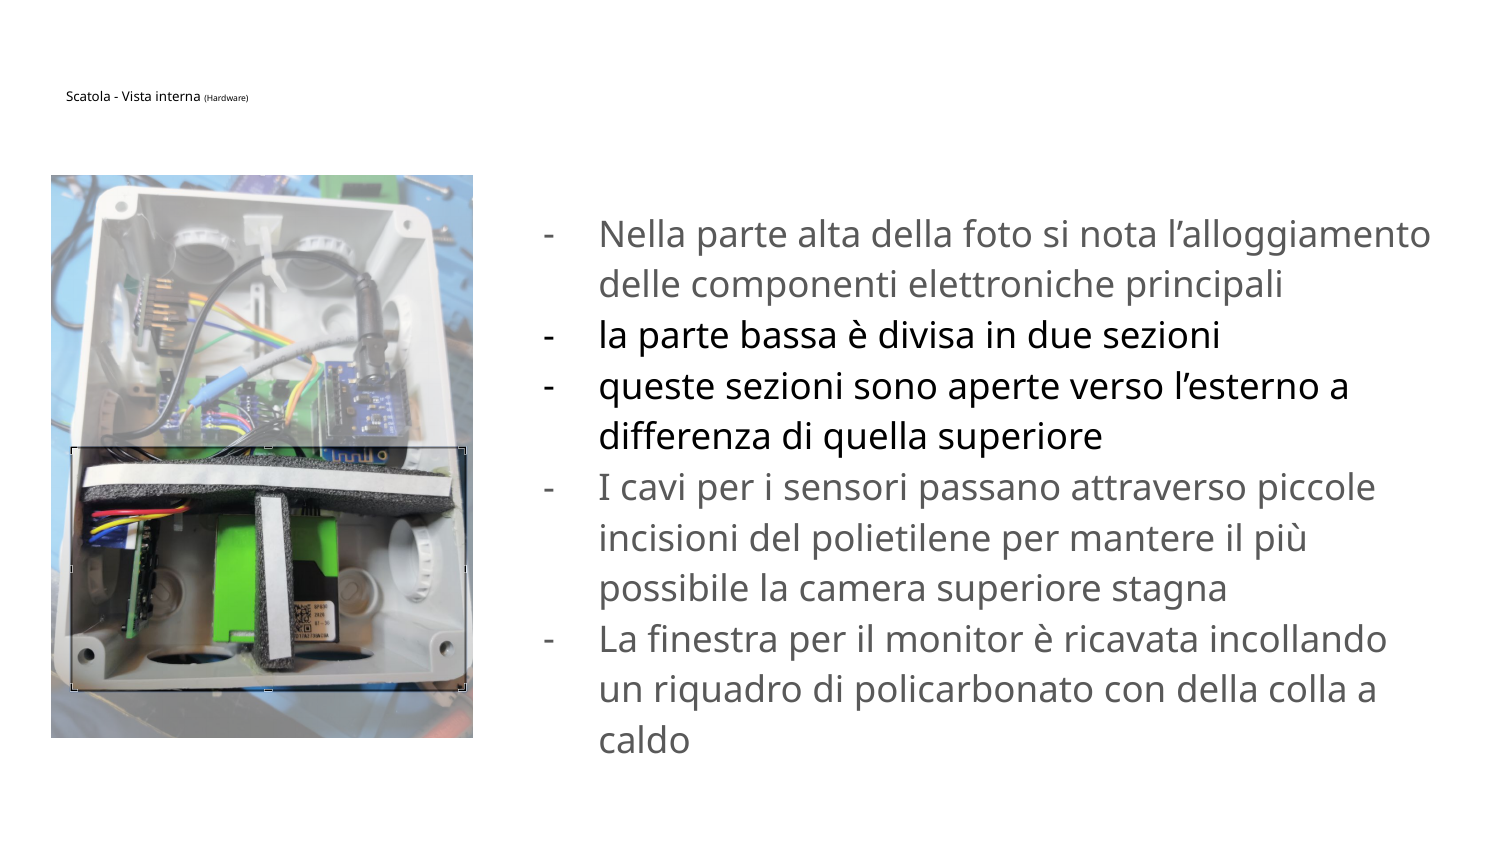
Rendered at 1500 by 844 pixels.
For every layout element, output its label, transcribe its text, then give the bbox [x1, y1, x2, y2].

title Scatola - Vista interna (Hardware) [51, 72, 1449, 152]
list Nella parte alta della foto si nota l’alloggiamento delle componenti elettroniche principali la parte bassa è divisa in due sezioni queste sezioni sono aperte verso l’esterno a differenza di quella superiore I cavi per i sensori passano attraverso piccole incisioni del polietilene per mantere il più possibile la camera superiore stagna La finestra per il monitor è ricavata incollando un riquadro di policarbonato con della colla a caldo [509, 189, 1449, 824]
picture [51, 175, 473, 738]
